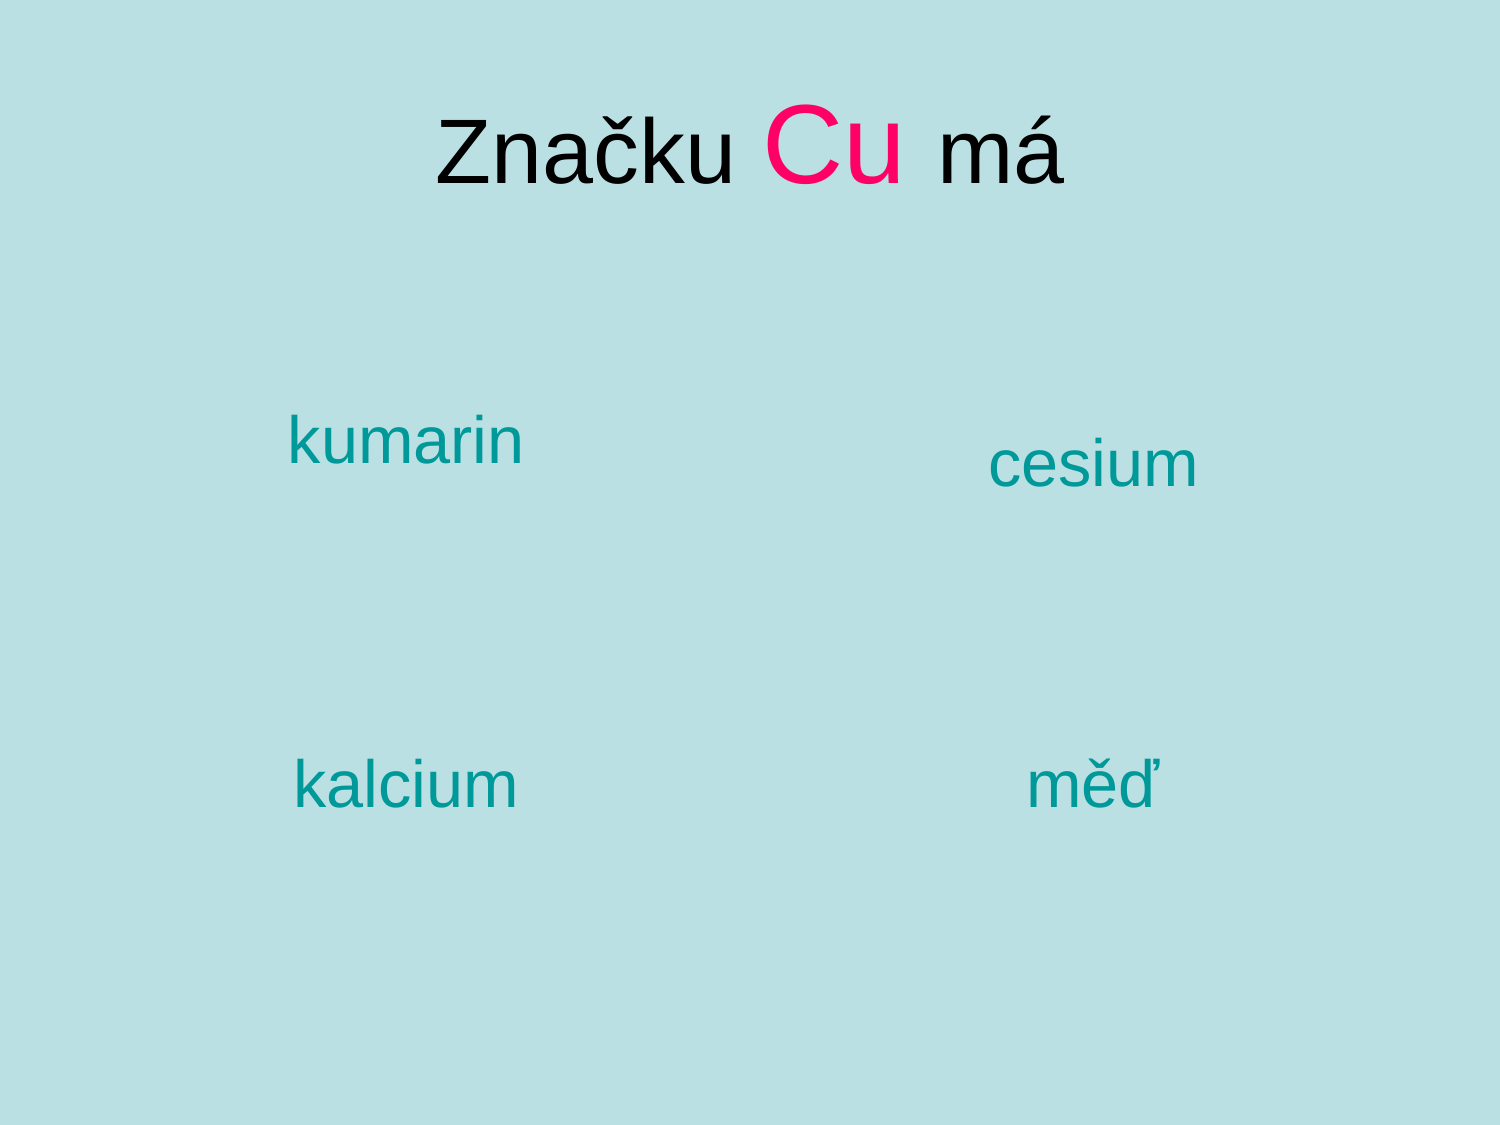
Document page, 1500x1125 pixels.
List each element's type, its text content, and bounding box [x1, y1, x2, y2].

table_header kalcium [75, 646, 737, 1005]
title Značku Cu má [75, 45, 1426, 233]
table_header kumarin [75, 262, 737, 621]
table_header cesium [763, 262, 1425, 621]
table_header měď [763, 646, 1423, 1005]
